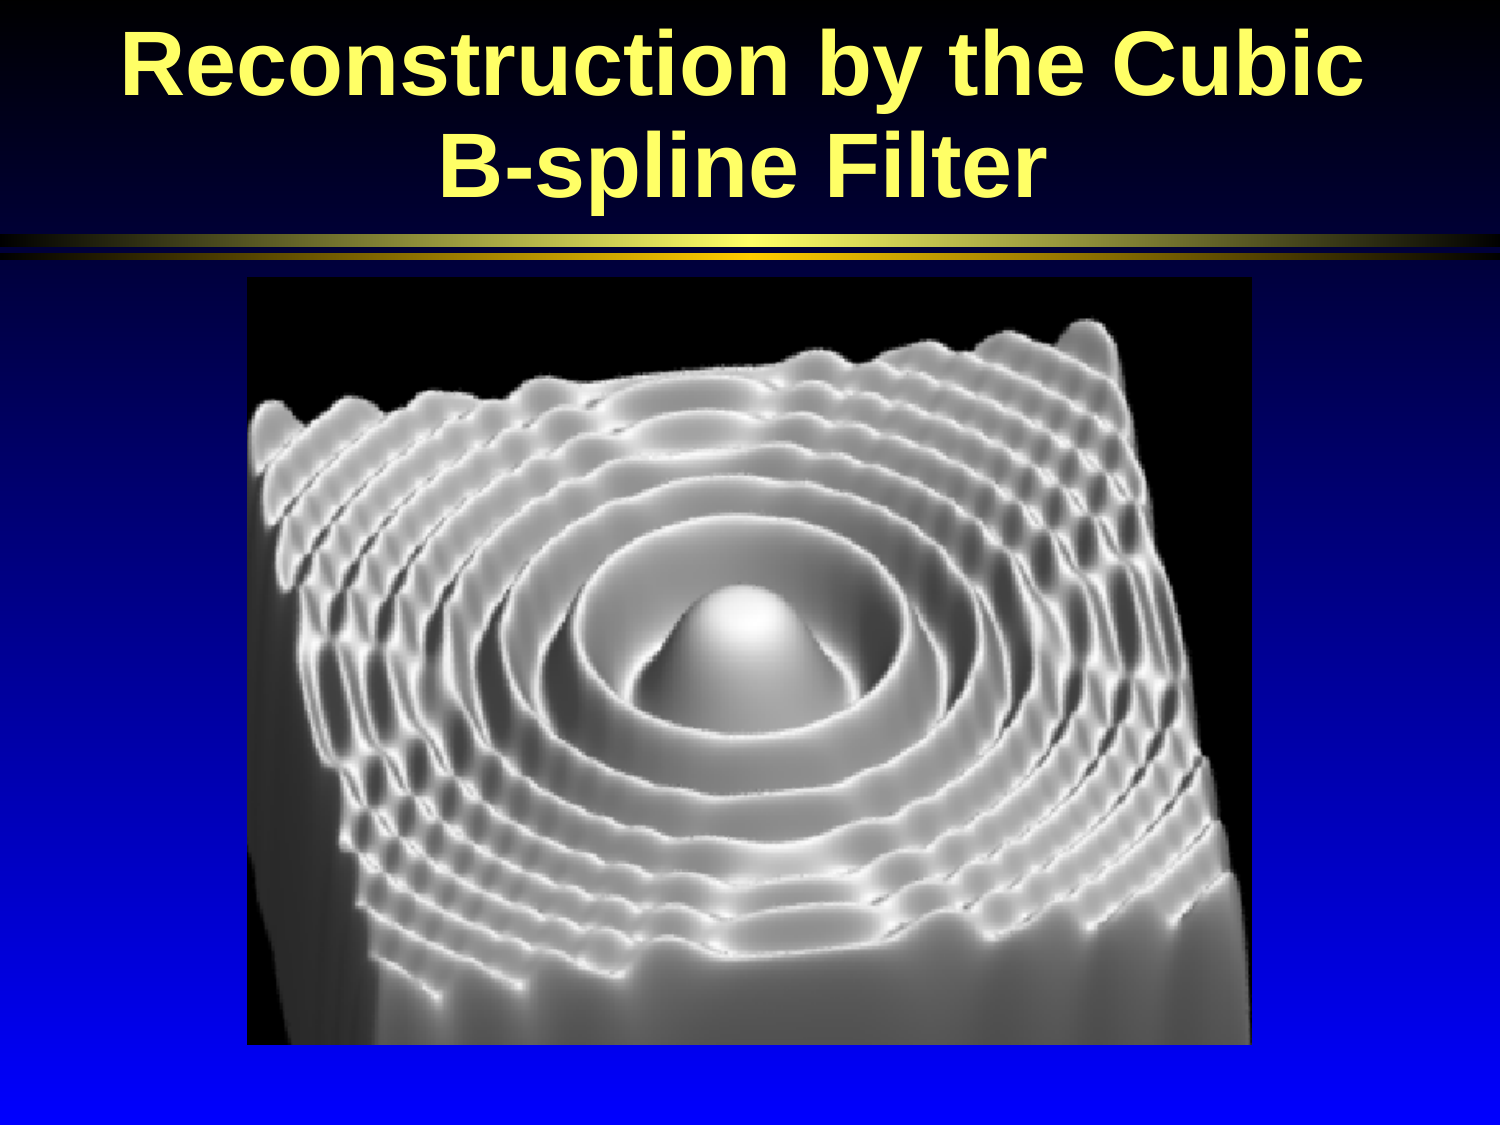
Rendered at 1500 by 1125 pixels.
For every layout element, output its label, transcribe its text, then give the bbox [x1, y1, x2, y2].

picture [247, 277, 1252, 1045]
title Reconstruction by the Cubic B-spline Filter [99, 4, 1388, 225]
